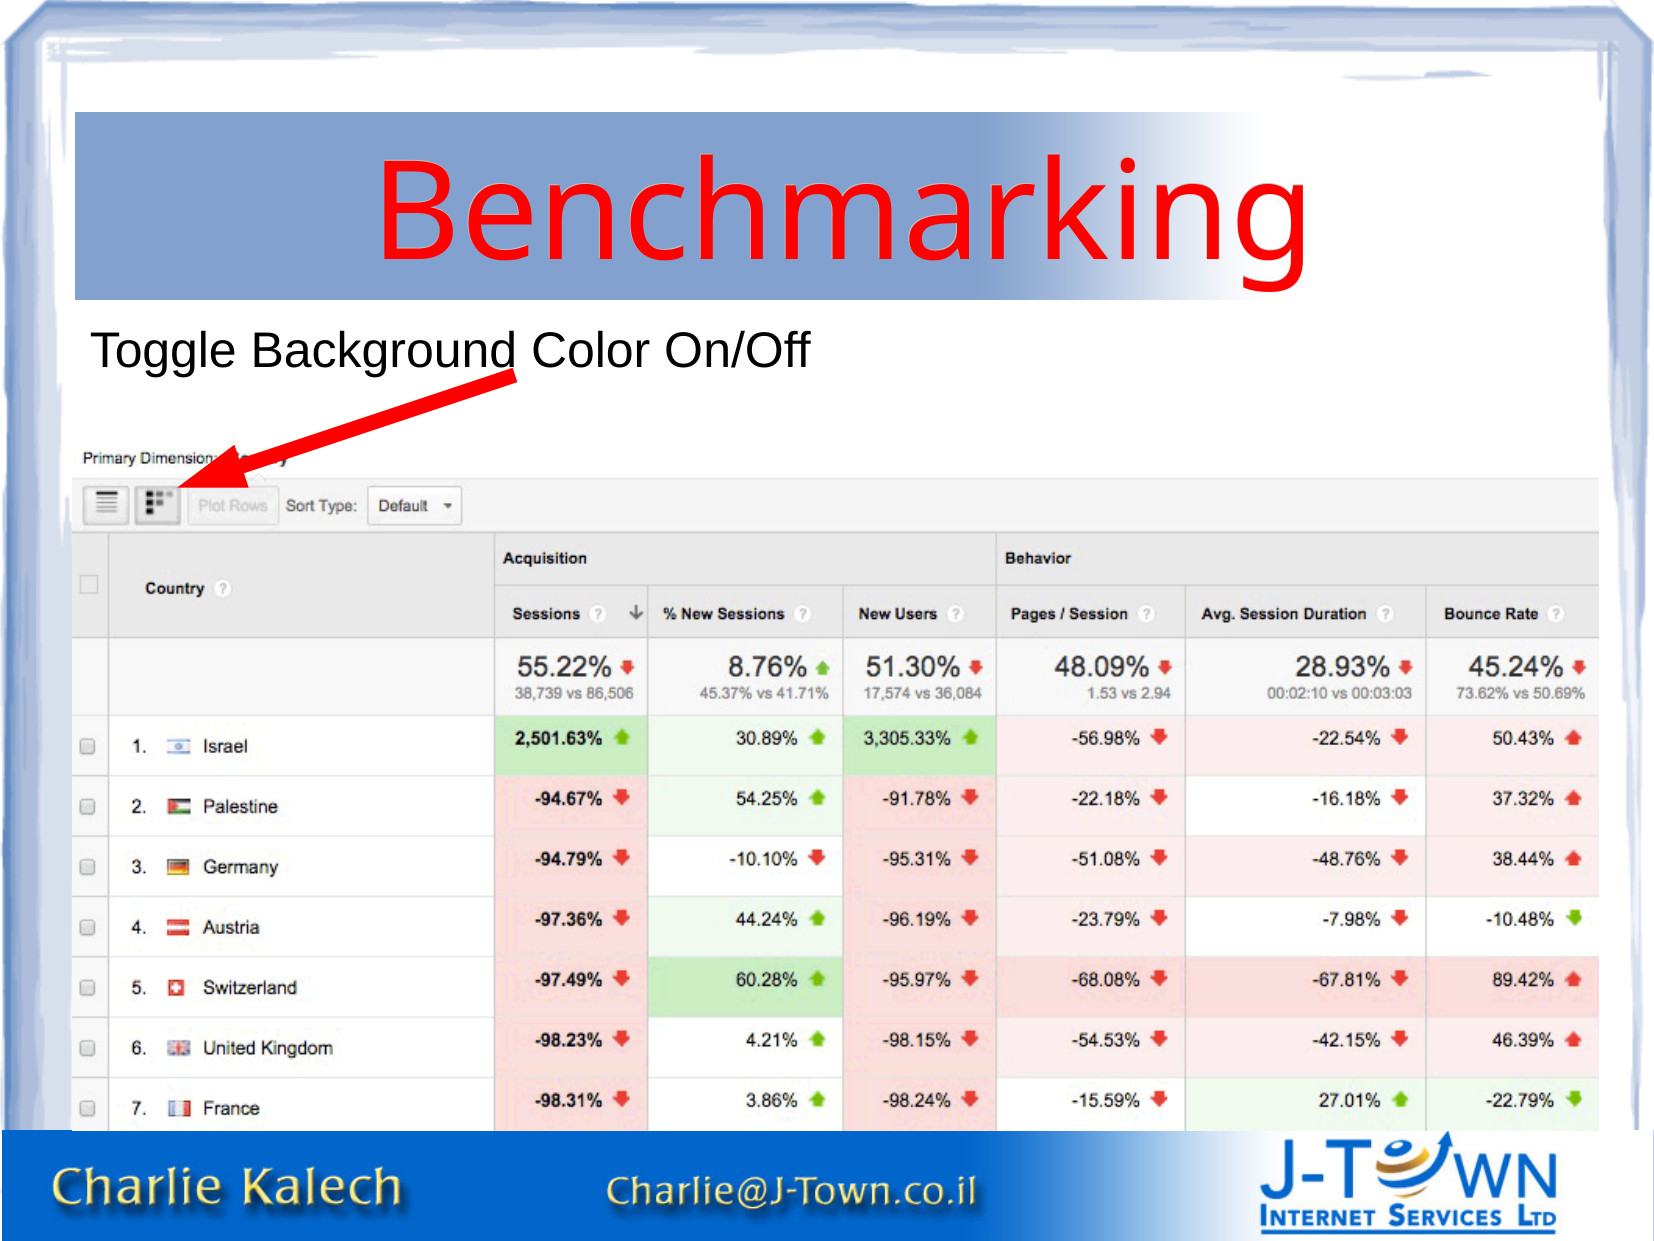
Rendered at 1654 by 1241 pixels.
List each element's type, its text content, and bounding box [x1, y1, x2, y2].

text_box Toggle Background Color On/Off [75, 315, 1613, 476]
picture [0, 0, 1654, 1241]
